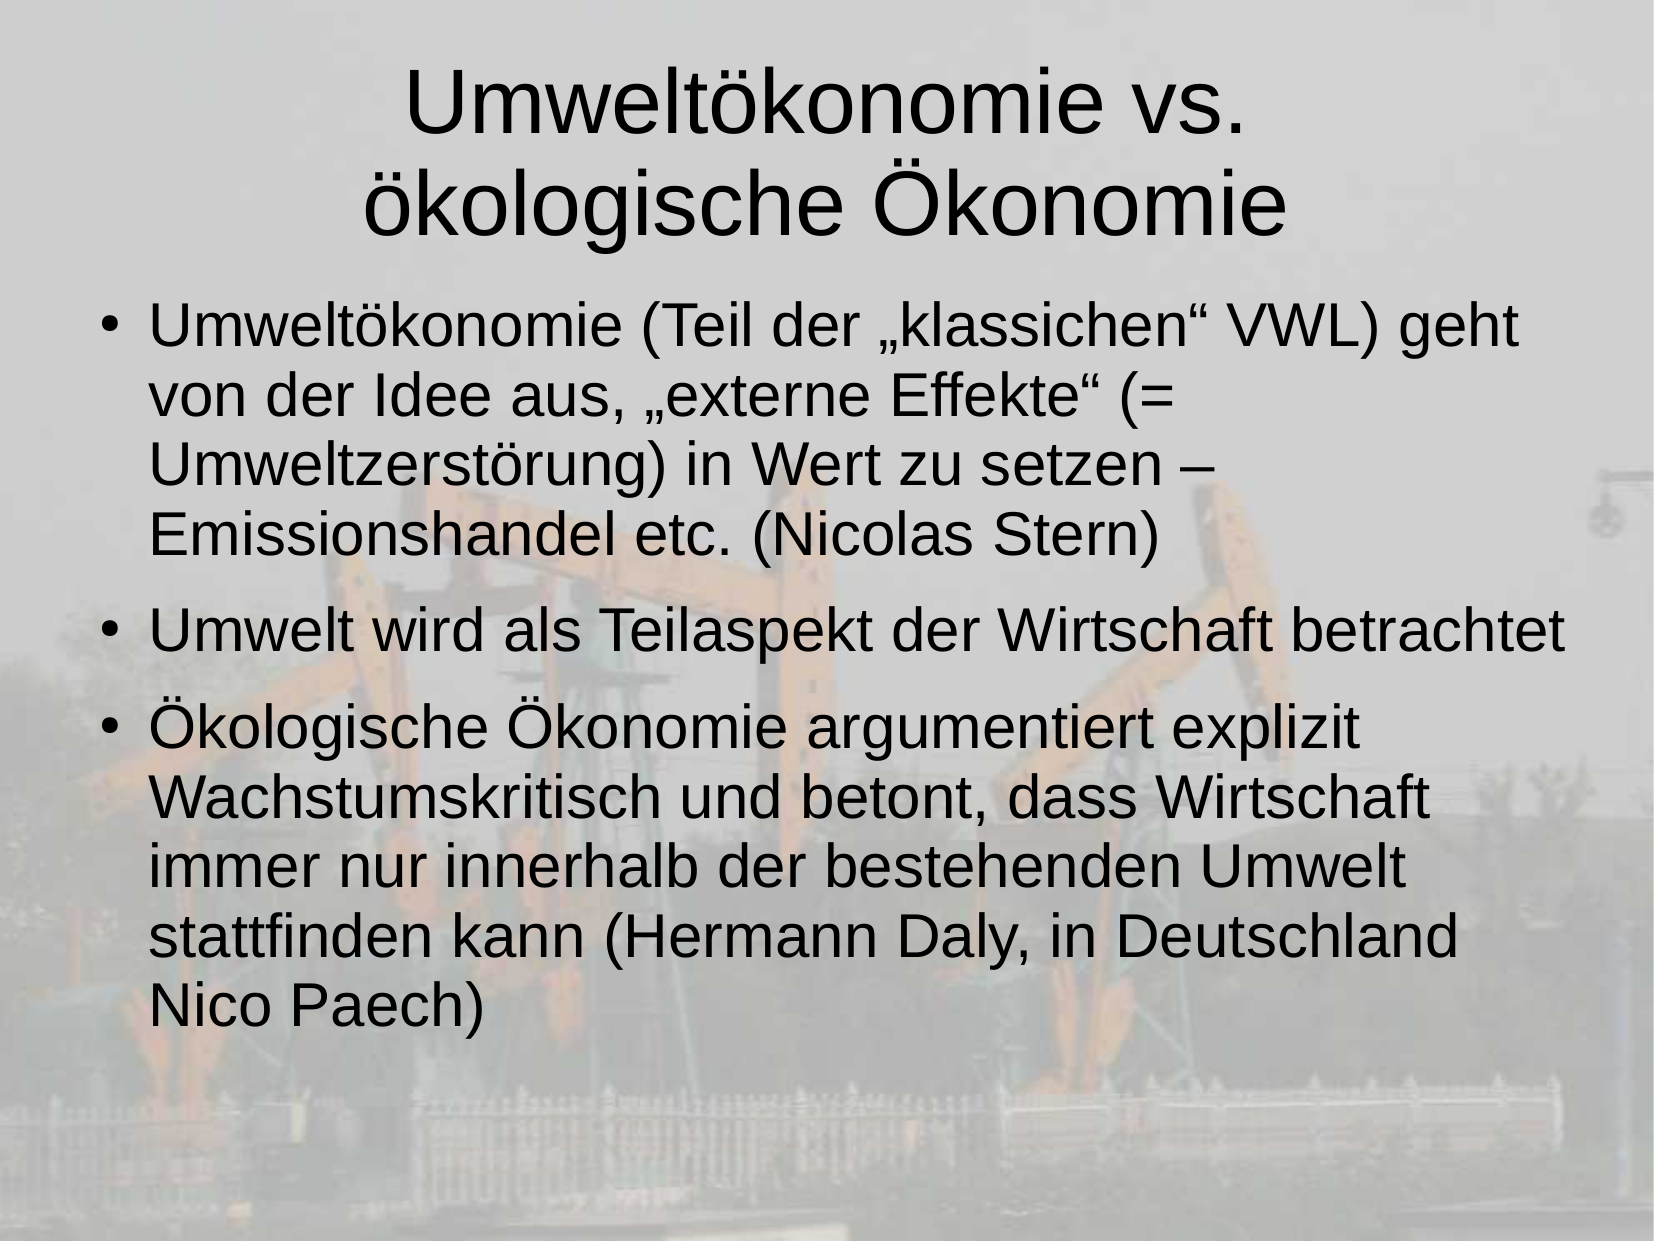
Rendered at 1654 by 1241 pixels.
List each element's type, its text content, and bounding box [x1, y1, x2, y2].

title Umweltökonomie vs. ökologische Ökonomie [82, 49, 1571, 257]
picture [0, 0, 1654, 1241]
list Umweltökonomie (Teil der „klassichen“ VWL) geht von der Idee aus, „externe Effekte“ (= Umweltzerstörung) in Wert zu setzen – Emissionshandel etc. (Nicolas Stern) Umwelt wird als Teilaspekt der Wirtschaft betrachtet Ökologische Ökonomie argumentiert explizit Wachstumskritisch und betont, dass Wirtschaft immer nur innerhalb der bestehenden Umwelt stattfinden kann (Hermann Daly, in Deutschland Nico Paech) [82, 290, 1571, 1109]
